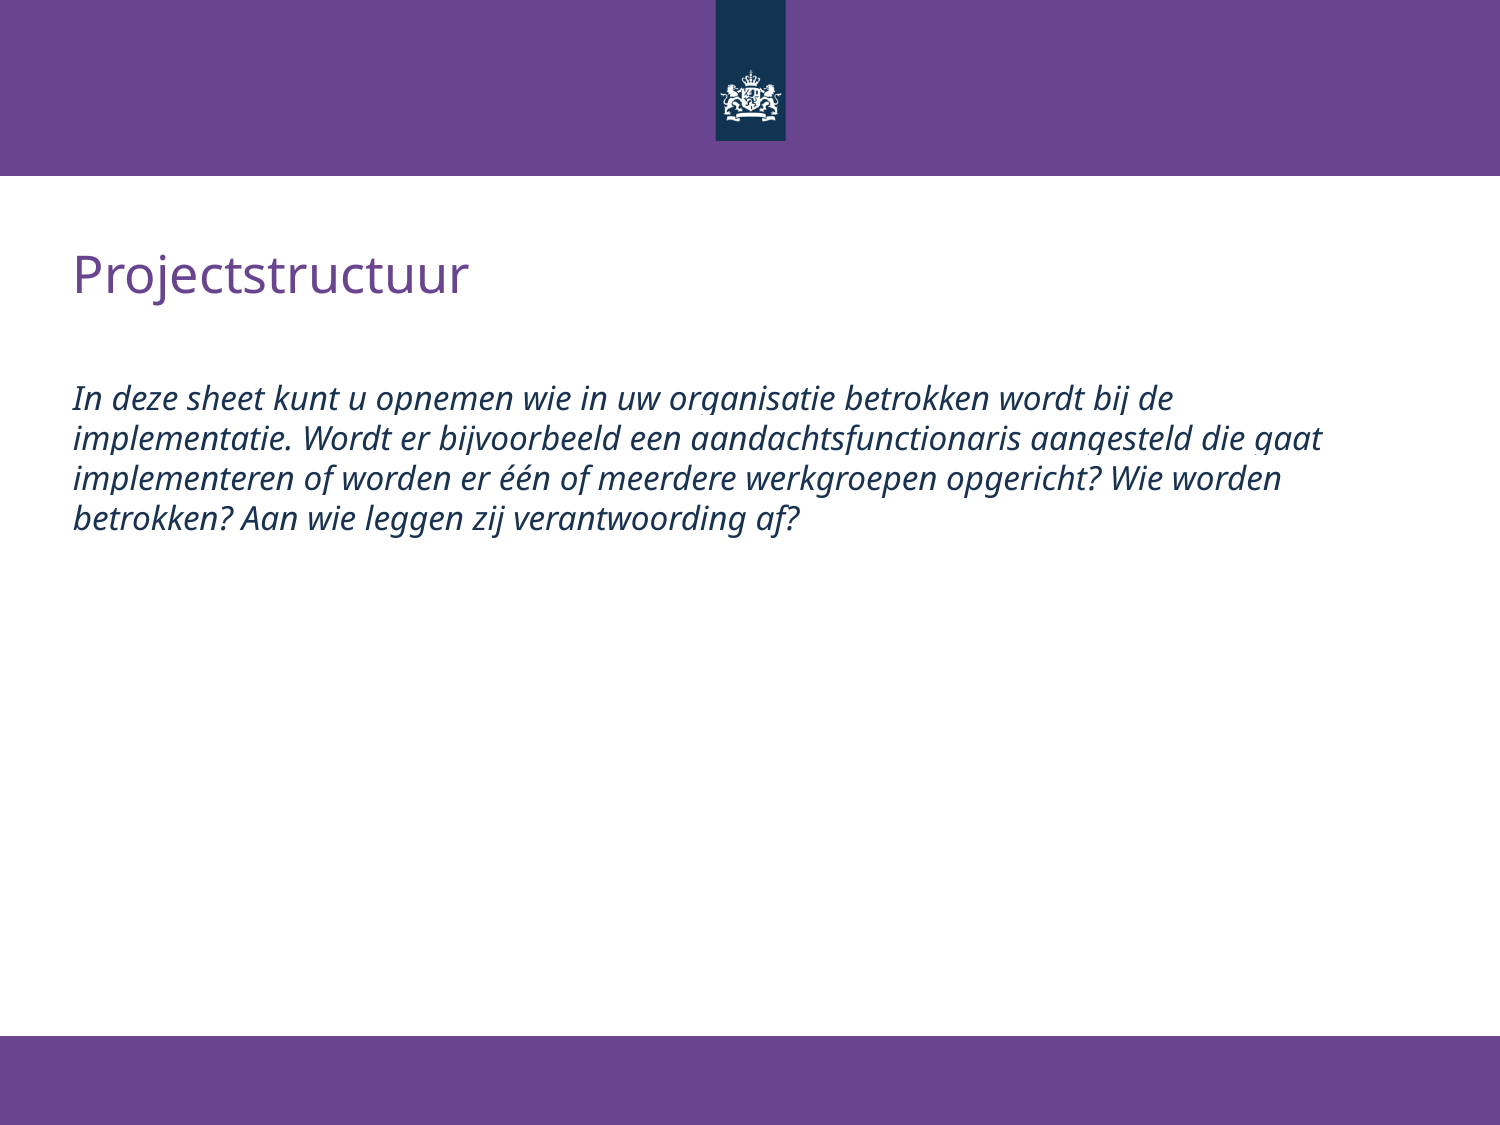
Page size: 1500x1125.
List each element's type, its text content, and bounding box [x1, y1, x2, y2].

list In deze sheet kunt u opnemen wie in uw organisatie betrokken wordt bij de implementatie. Wordt er bijvoorbeeld een aandachtsfunctionaris aangesteld die gaat implementeren of worden er één of meerdere werkgroepen opgericht? Wie worden betrokken? Aan wie leggen zij verantwoording af? [57, 370, 1408, 1000]
title Projectstructuur [57, 234, 1408, 329]
picture [0, 0, 1500, 141]
